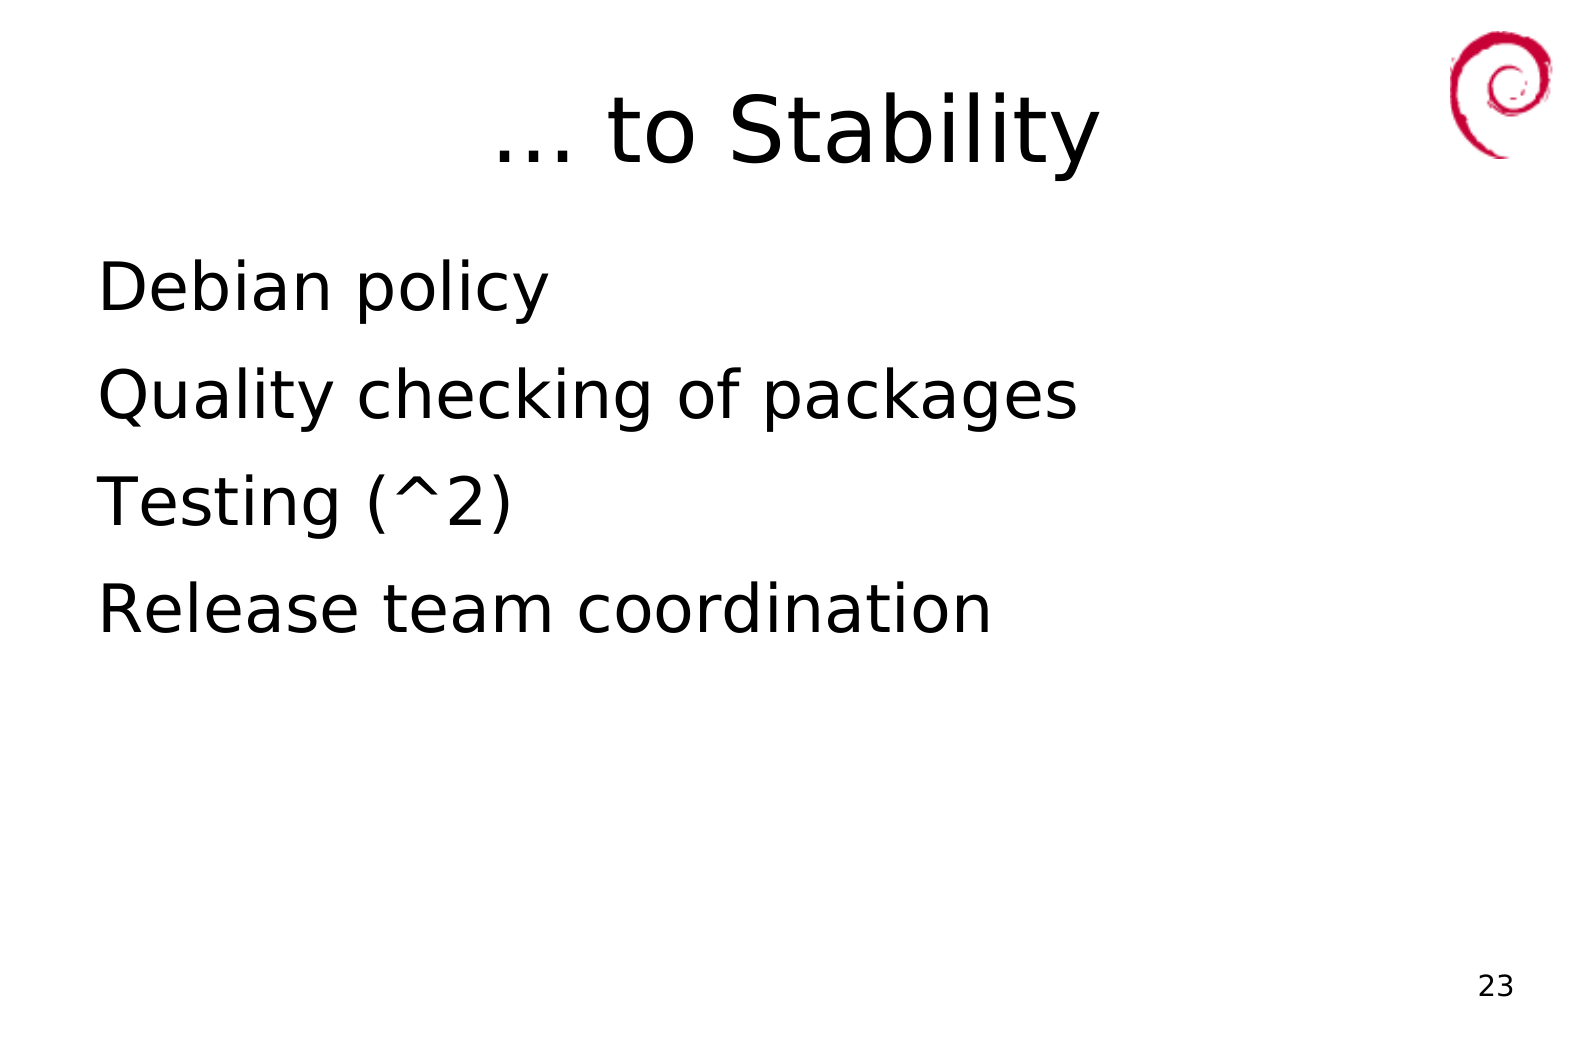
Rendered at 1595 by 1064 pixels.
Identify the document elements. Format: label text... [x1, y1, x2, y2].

list Debian policy Quality checking of packages Testing (^2) Release team coordination [79, 248, 1515, 951]
picture [1450, 31, 1555, 159]
title ... to Stability [79, 42, 1515, 221]
